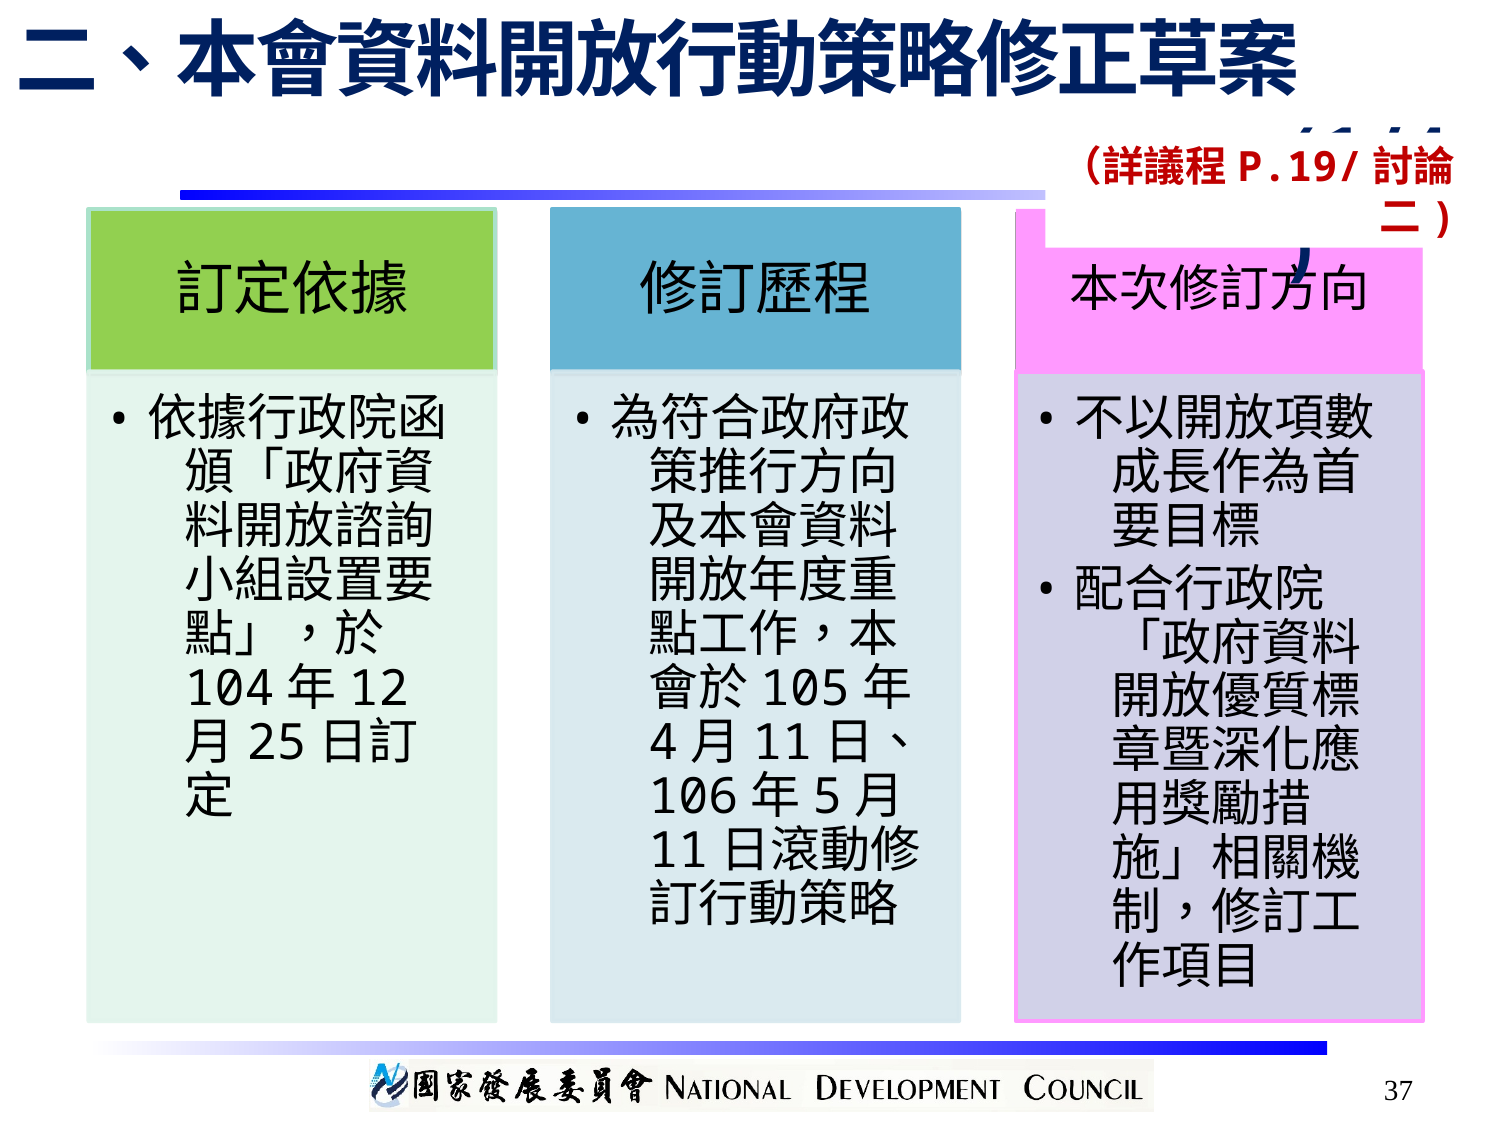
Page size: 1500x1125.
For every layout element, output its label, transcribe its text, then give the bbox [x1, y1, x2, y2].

text_box 本次修訂方向 [1015, 208, 1423, 371]
text_box 依據行政院函頒「政府資料開放諮詢小組設置要點」，於104年12月25日訂定 [88, 371, 496, 1022]
text_box 訂定依據 [88, 208, 496, 371]
text_box 不以開放項數成長作為首要目標 配合行政院「政府資料開放優質標章暨深化應用獎勵措施」相關機制，修訂工作項目 [1015, 371, 1423, 1022]
text_box 為符合政府政策推行方向及本會資料開放年度重點工作，本會於105年4月11日、106年5月11日滾動修訂行動策略 [552, 371, 959, 1022]
title 二、本會資料開放行動策略修正草案(1/4) [0, 0, 1500, 197]
text_box （詳議程P.19/討論二) [1045, 132, 1500, 199]
text_box 修訂歷程 [552, 208, 959, 371]
text_box 37 [1368, 1063, 1485, 1100]
